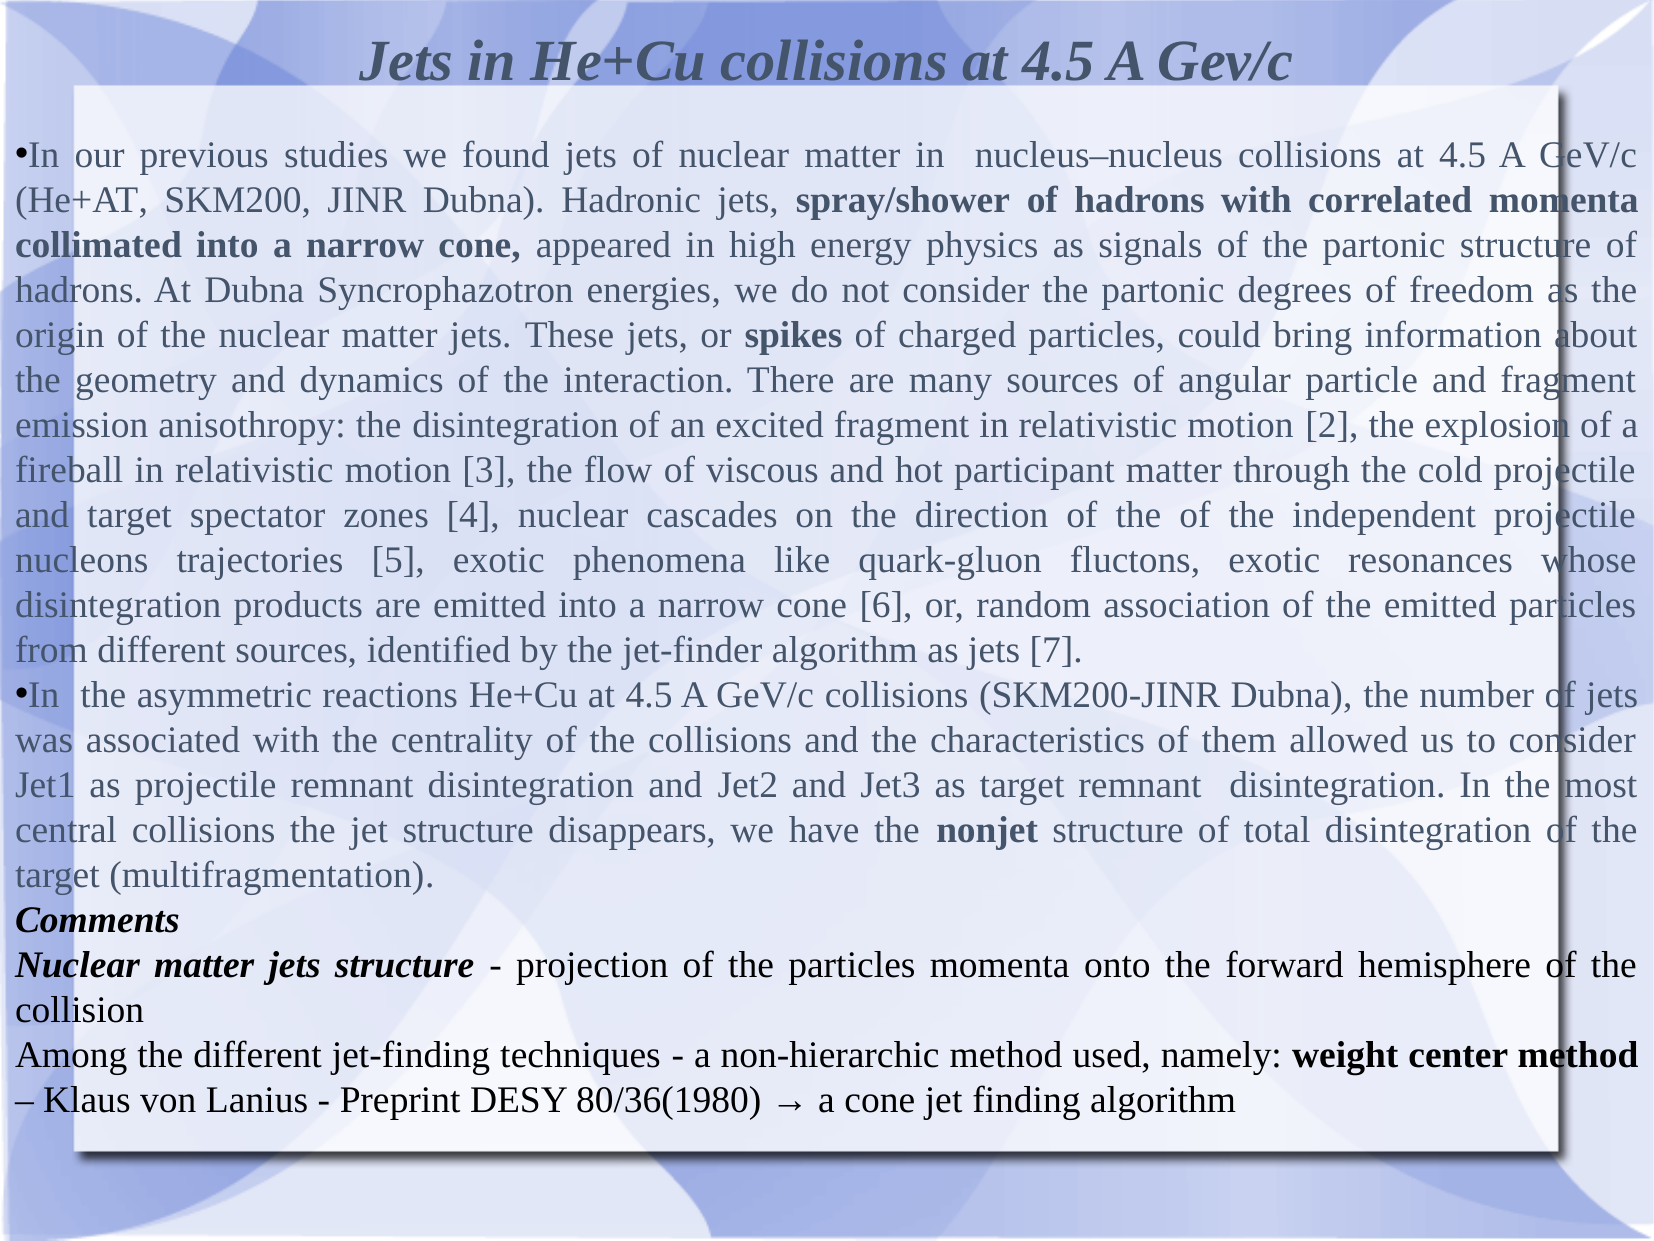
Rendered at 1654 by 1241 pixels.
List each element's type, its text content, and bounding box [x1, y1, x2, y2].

text_box Jets in He+Cu collisions at 4.5 A Gev/c In our previous studies we found jets of nuclear matter in nucleus–nucleus collisions at 4.5 A GeV/c (He+AT, SKM200, JINR Dubna). Hadronic jets, spray/shower of hadrons with correlated momenta collimated into a narrow cone, appeared in high energy physics as signals of the partonic structure of hadrons. At Dubna Syncrophazotron energies, we do not consider the partonic degrees of freedom as the origin of the nuclear matter jets. These jets, or spikes of charged particles, could bring information about the geometry and dynamics of the interaction. There are many sources of angular particle and fragment emission anisothropy: the disintegration of an excited fragment in relativistic motion [2], the explosion of a fireball in relativistic motion [3], the flow of viscous and hot participant matter through the cold projectile and target spectator zones [4], nuclear cascades on the direction of the of the independent projectile nucleons trajectories [5], exotic phenomena like quark-gluon fluctons, exotic resonances whose disintegration products are emitted into a narrow cone [6], or, random association of the emitted particles from different sources, identified by the jet-finder algorithm as jets [7]. In the asymmetric reactions He+Cu at 4.5 A GeV/c collisions (SKM200-JINR Dubna), the number of jets was associated with the centrality of the collisions and the characteristics of them allowed us to consider Jet1 as projectile remnant disintegration and Jet2 and Jet3 as target remnant disintegration. In the most central collisions the jet structure disappears, we have the nonjet structure of total disintegration of the target (multifragmentation). Comments Nuclear matter jets structure - projection of the particles momenta onto the forward hemisphere of the collision Among the different jet-finding techniques - a non-hierarchic method used, namely: weight center method – Klaus von Lanius - Preprint DESY 80/36(1980) → a cone jet finding algorithm [0, 15, 1654, 1172]
